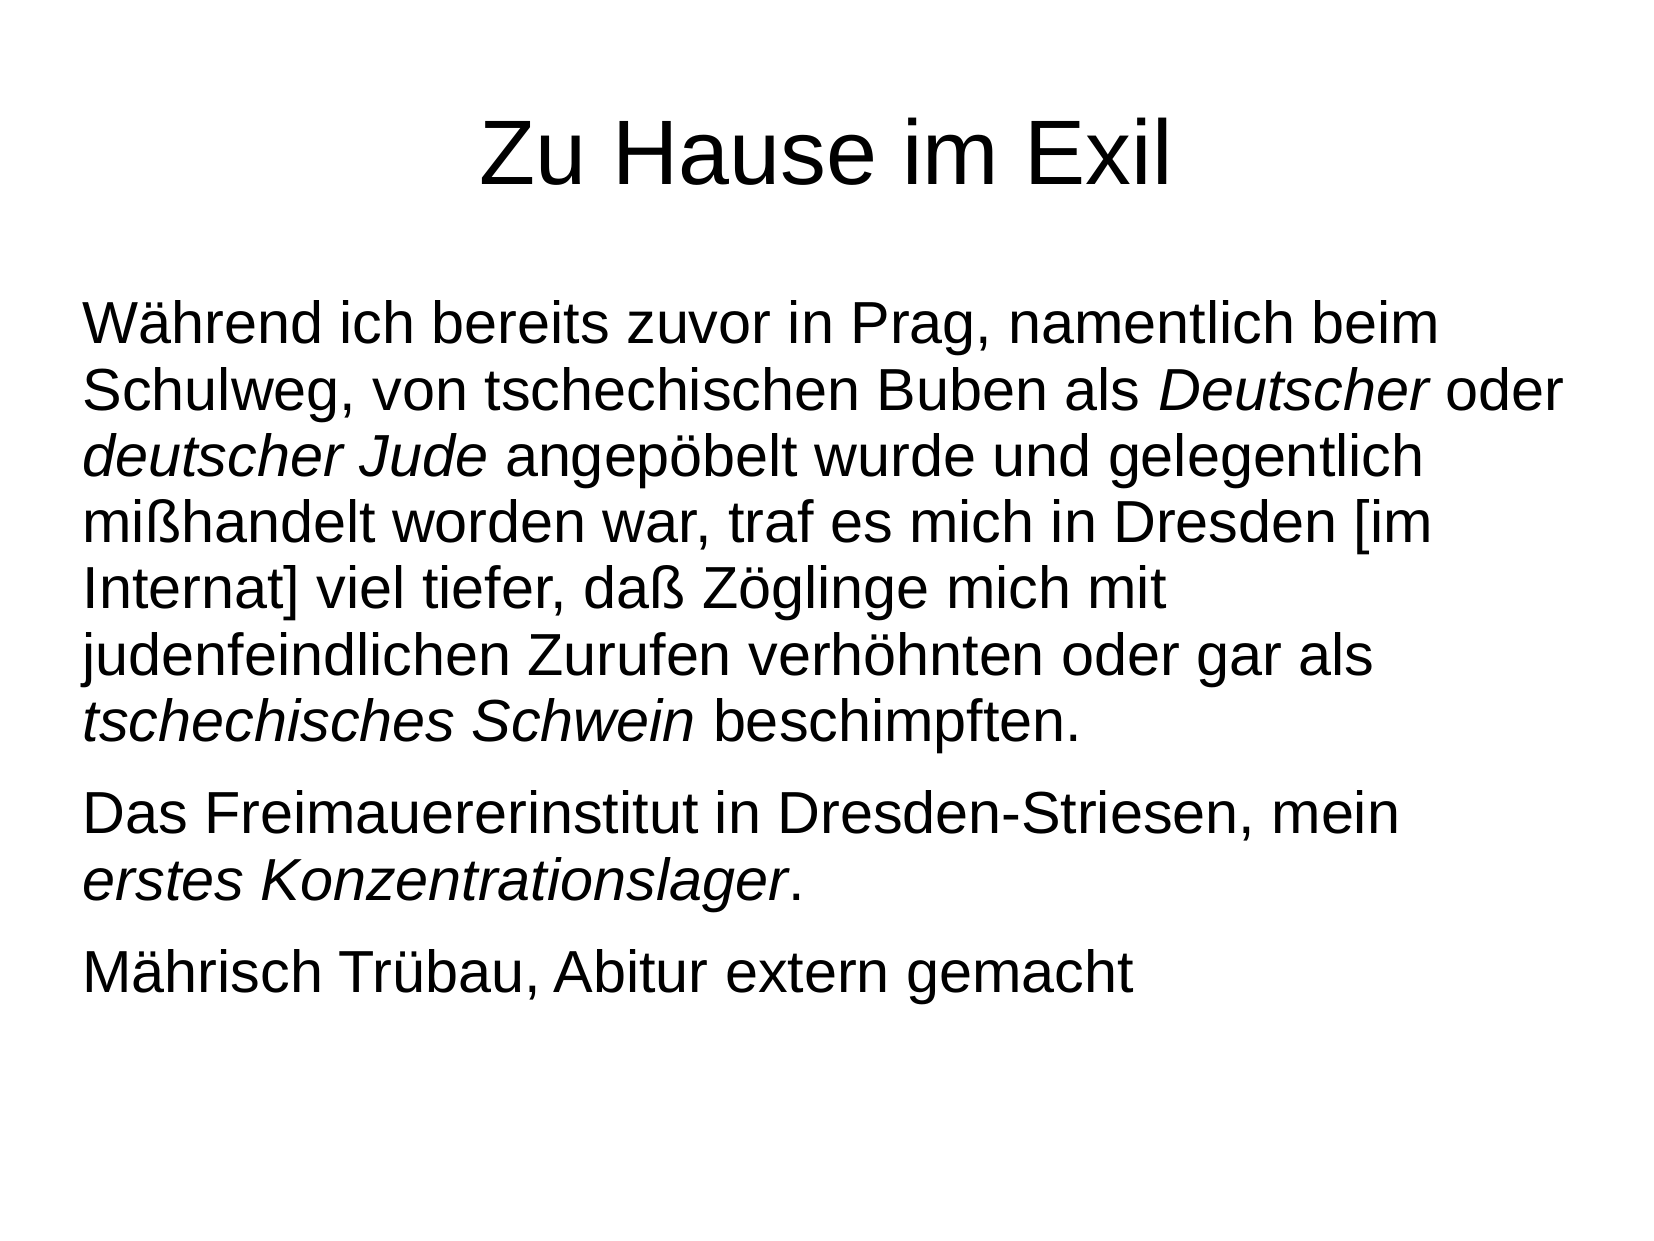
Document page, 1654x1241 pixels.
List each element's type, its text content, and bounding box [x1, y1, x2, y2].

list Während ich bereits zuvor in Prag, namentlich beim Schulweg, von tschechischen Buben als Deutscher oder deutscher Jude angepöbelt wurde und gelegentlich mißhandelt worden war, traf es mich in Dresden [im Internat] viel tiefer, daß Zöglinge mich mit judenfeindlichen Zurufen verhöhnten oder gar als tschechisches Schwein beschimpften. Das Freimauererinstitut in Dresden-Striesen, mein erstes Konzentrationslager. Mährisch Trübau, Abitur extern gemacht [82, 290, 1571, 1010]
title Zu Hause im Exil [82, 49, 1571, 257]
